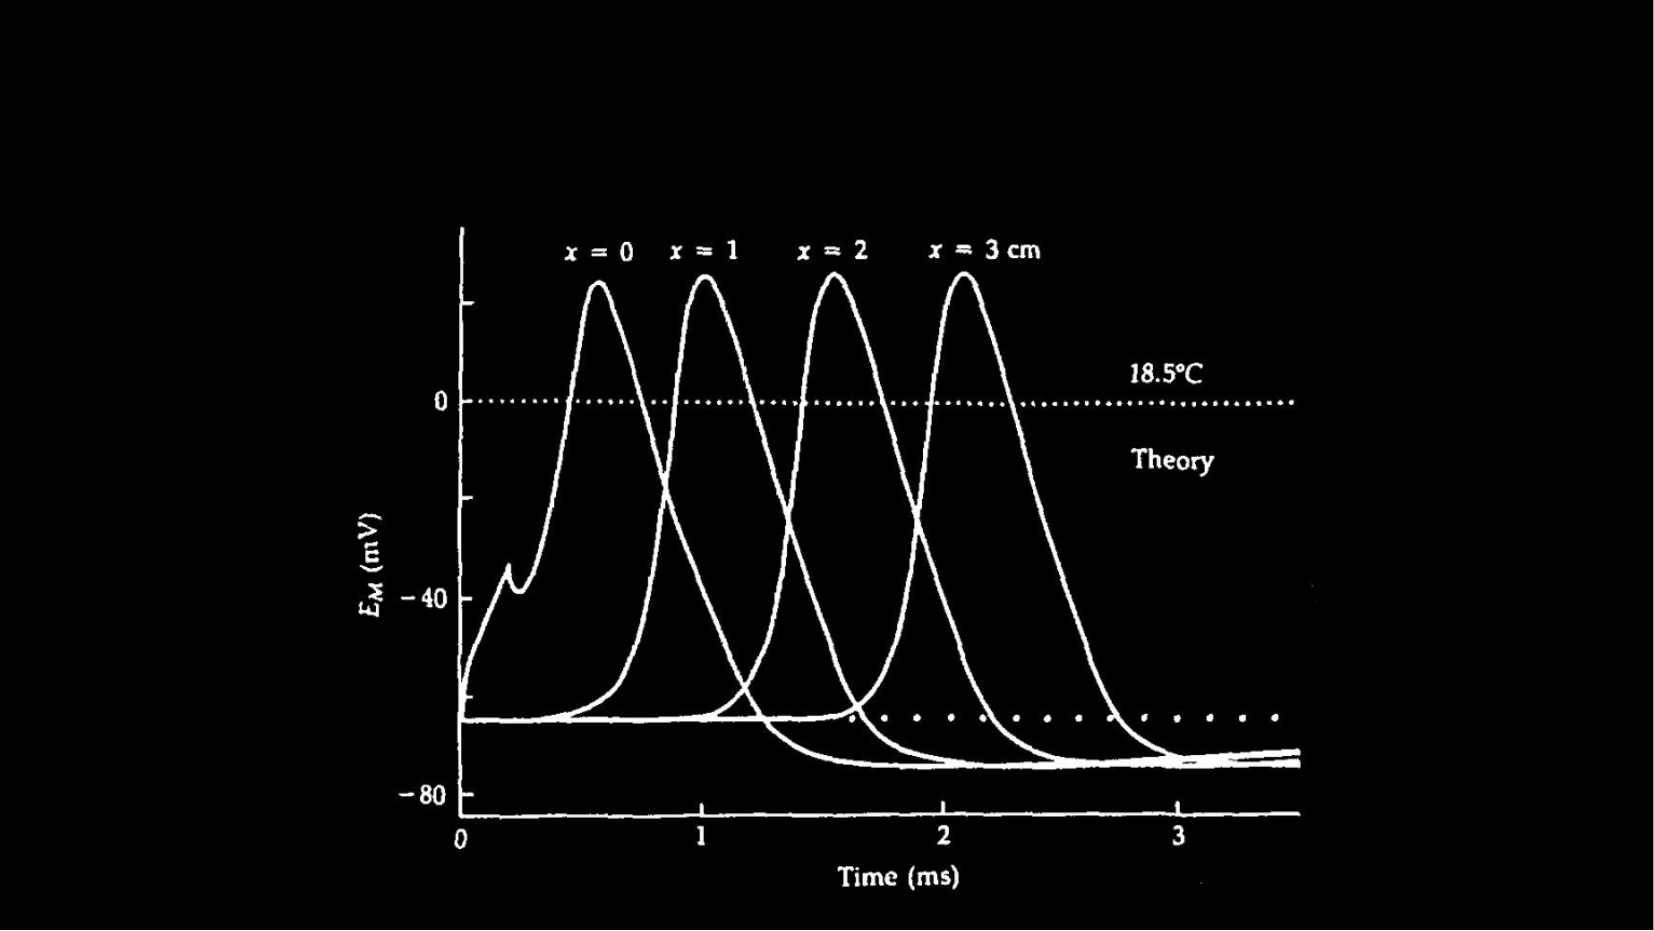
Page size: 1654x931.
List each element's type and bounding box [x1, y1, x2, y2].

picture [335, 203, 1318, 903]
